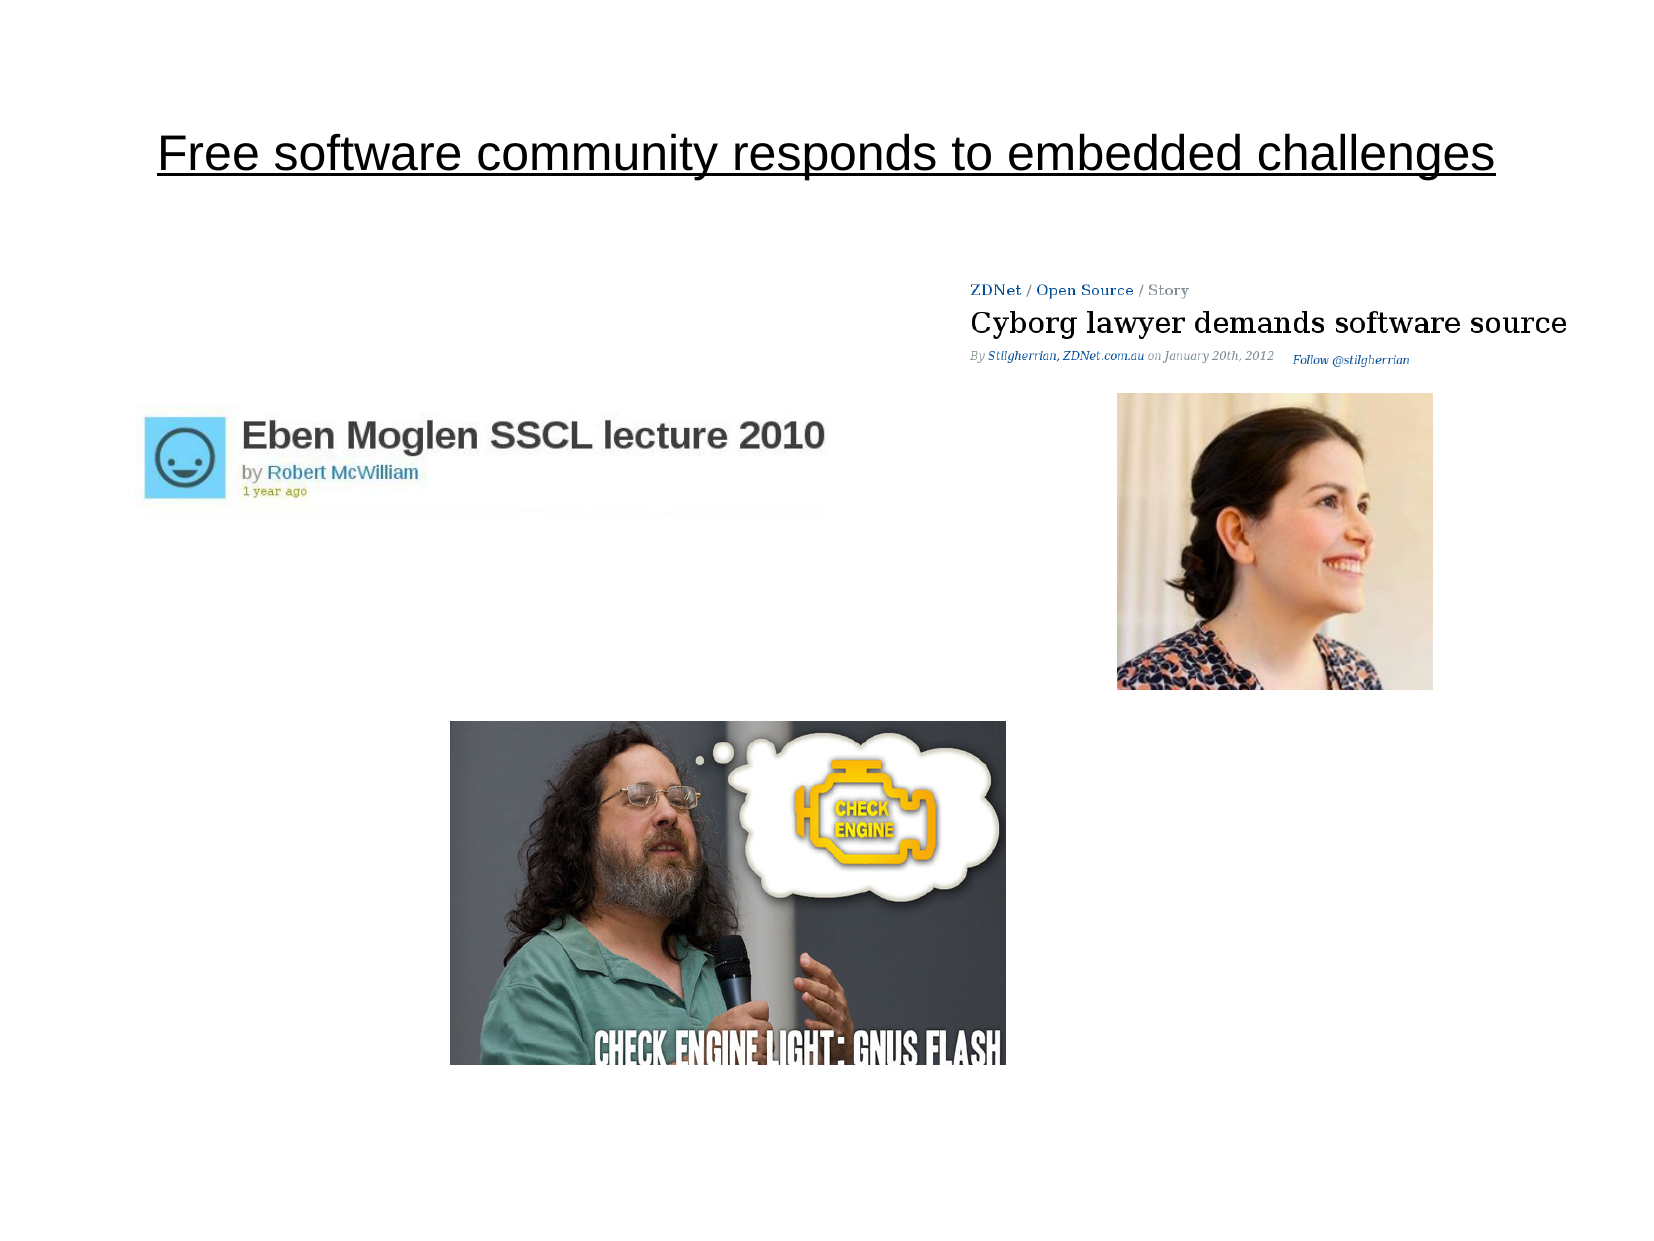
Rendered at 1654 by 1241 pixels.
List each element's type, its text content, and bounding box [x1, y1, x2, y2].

title Free software community responds to embedded challenges [82, 49, 1571, 257]
picture [135, 404, 848, 517]
picture [450, 721, 1006, 1066]
picture [960, 271, 1591, 377]
picture [1117, 393, 1433, 691]
